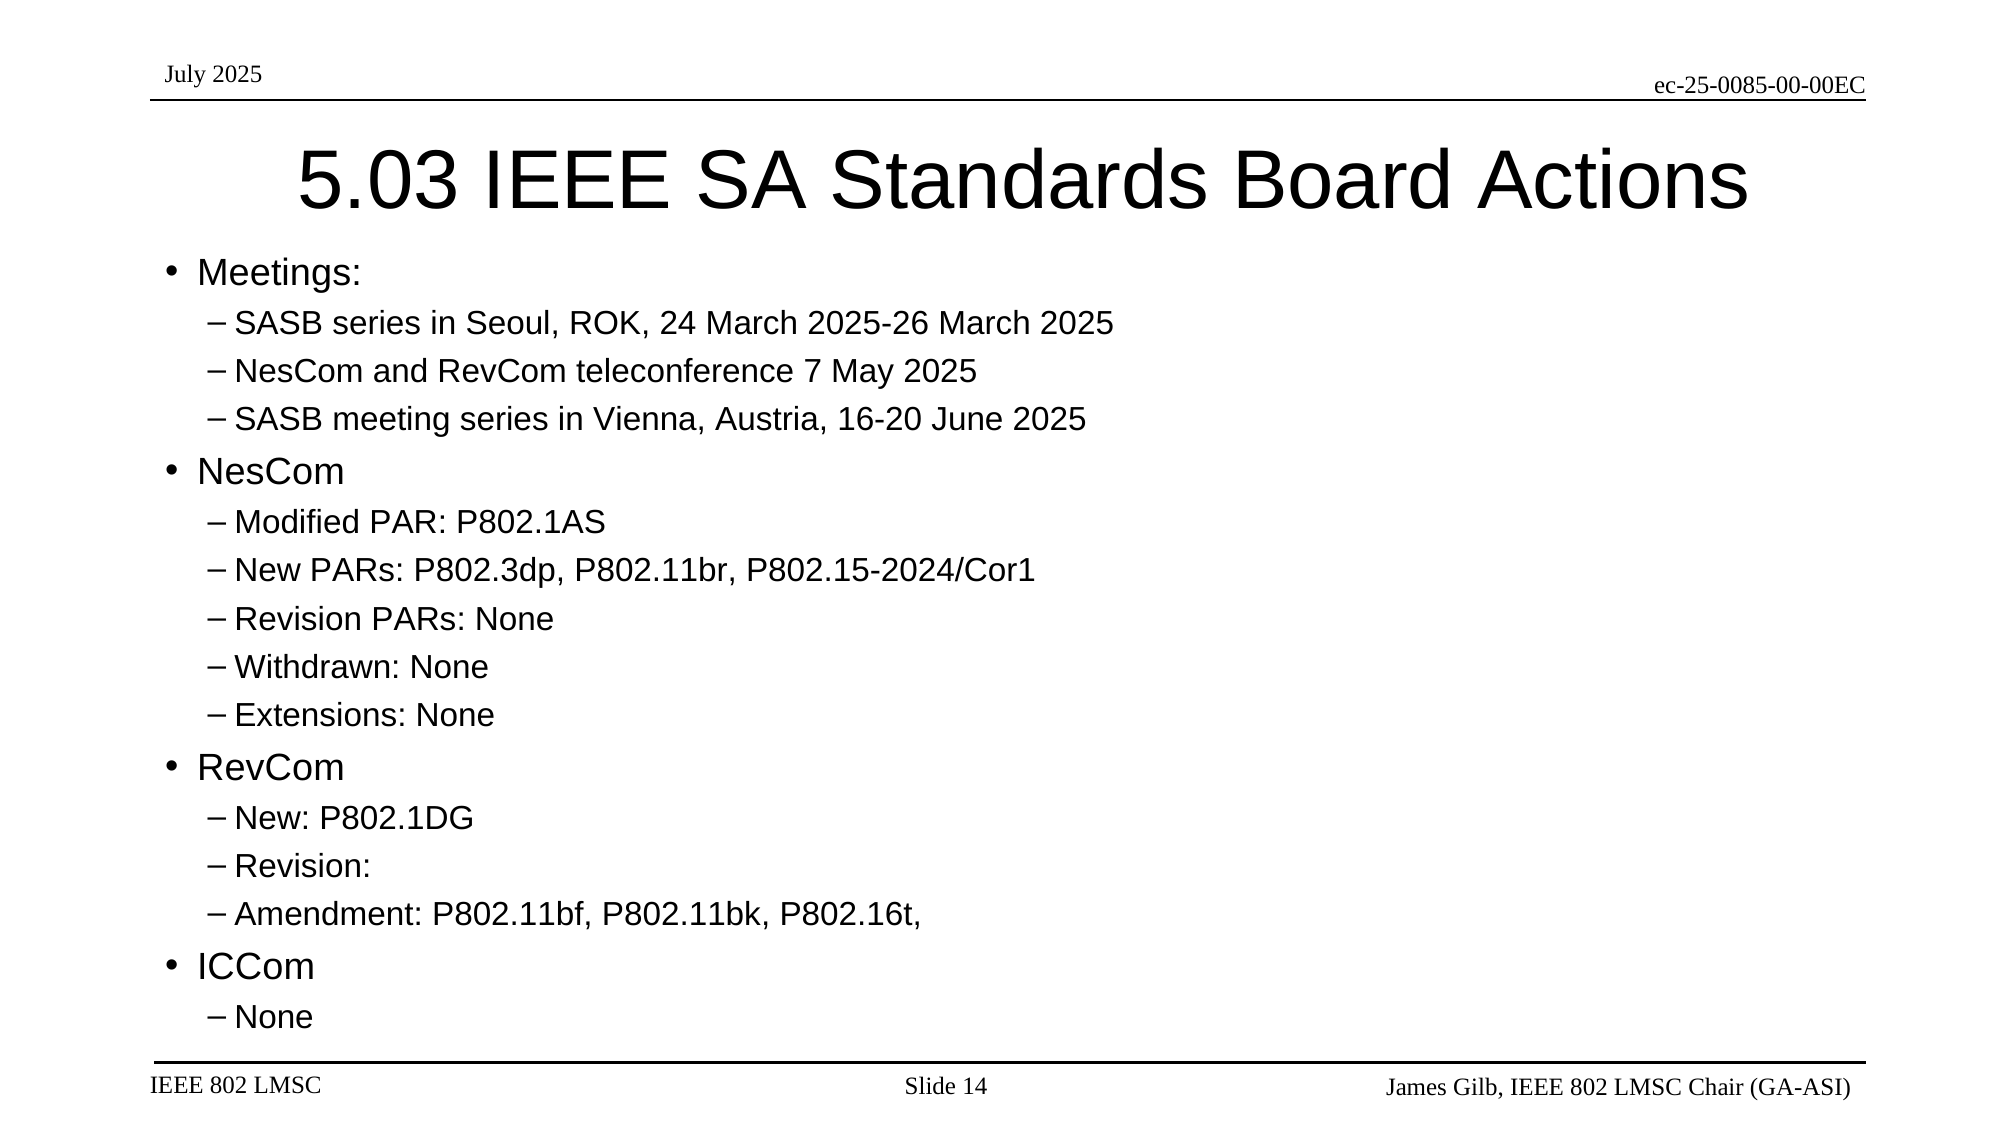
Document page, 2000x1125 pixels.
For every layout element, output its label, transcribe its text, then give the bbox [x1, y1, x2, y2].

list Meetings: SASB series in Seoul, ROK, 24 March 2025-26 March 2025 NesCom and RevCom teleconference 7 May 2025 SASB meeting series in Vienna, Austria, 16-20 June 2025 NesCom Modified PAR: P802.1AS New PARs: P802.3dp, P802.11br, P802.15-2024/Cor1 Revision PARs: None Withdrawn: None Extensions: None RevCom New: P802.1DG Revision: Amendment: P802.11bf, P802.11bk, P802.16t, ICCom None [149, 239, 1900, 1051]
title 5.03 IEEE SA Standards Board Actions [149, 112, 1900, 238]
